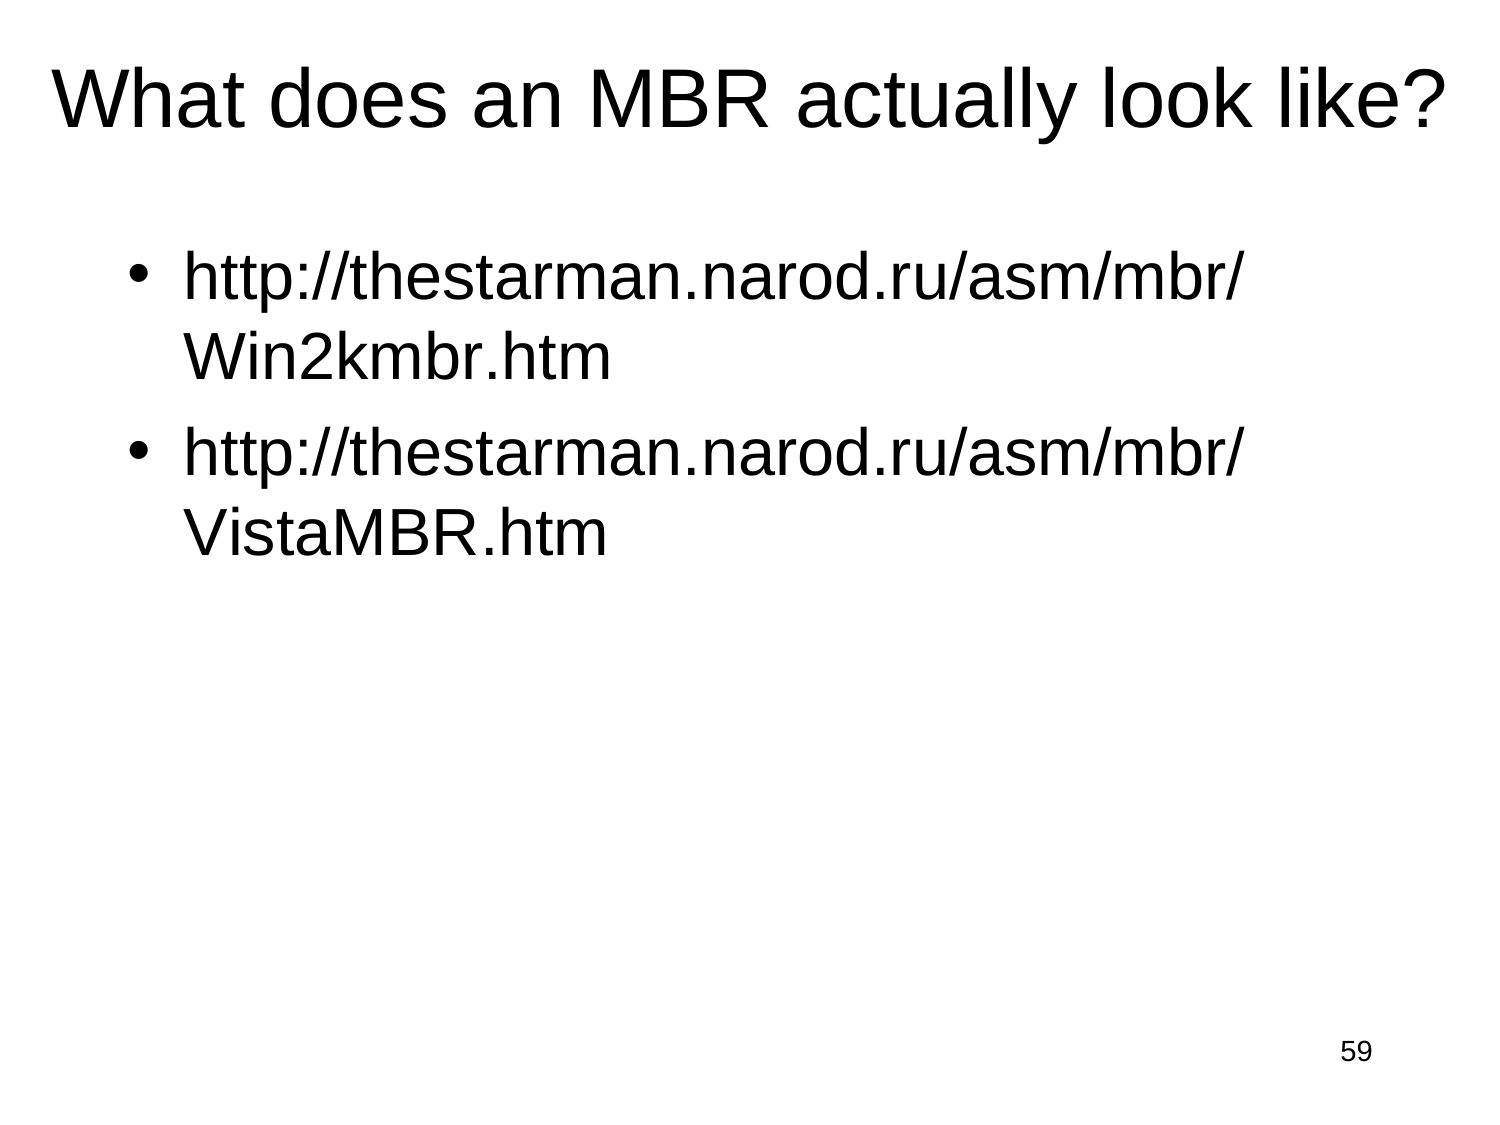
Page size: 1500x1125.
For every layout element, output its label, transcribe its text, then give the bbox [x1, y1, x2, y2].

list http://thestarman.narod.ru/asm/mbr/Win2kmbr.htm http://thestarman.narod.ru/asm/mbr/VistaMBR.htm [112, 224, 1388, 1000]
title What does an MBR actually look like? [0, 0, 1500, 188]
text_box <number> [1074, 1025, 1388, 1101]
